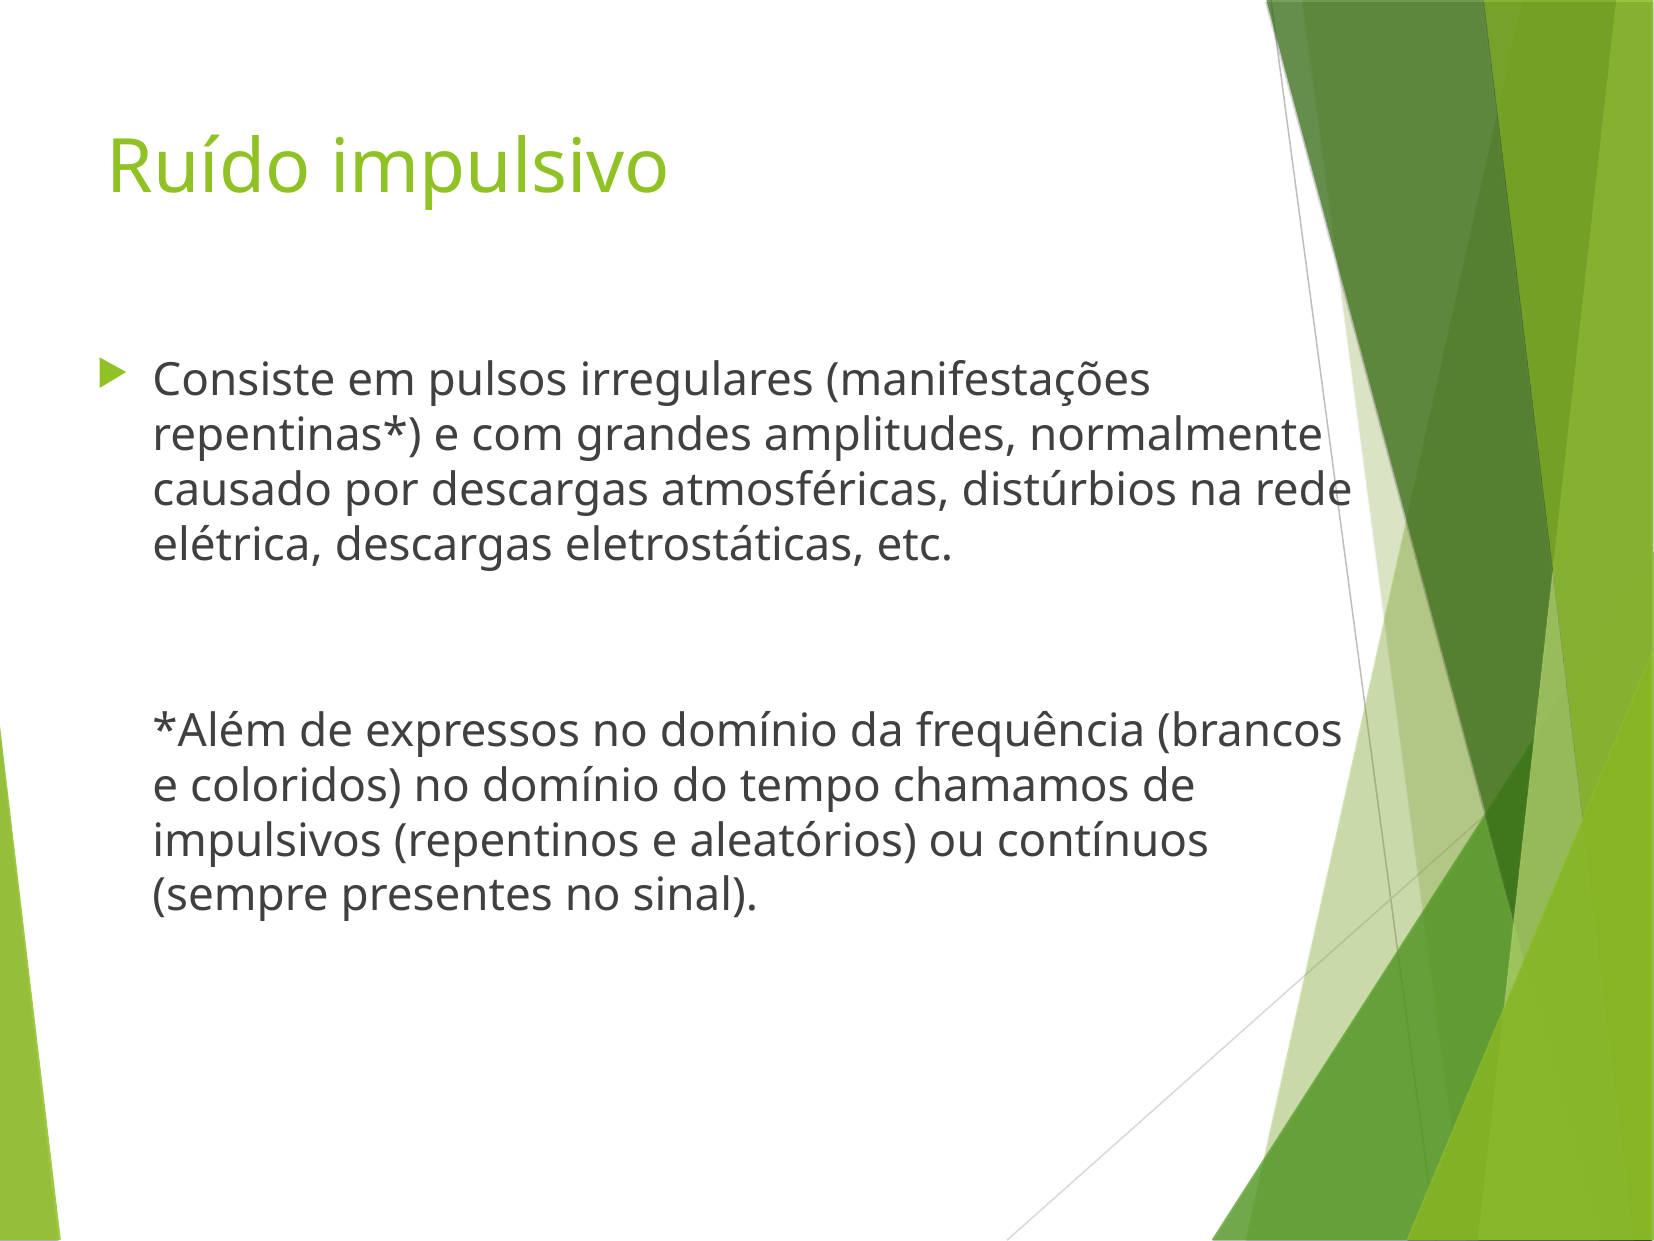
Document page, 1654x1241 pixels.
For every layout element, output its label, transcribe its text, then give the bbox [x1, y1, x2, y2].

list Consiste em pulsos irregulares (manifestações repentinas*) e com grandes amplitudes, normalmente causado por descargas atmosféricas, distúrbios na rede elétrica, descargas eletrostáticas, etc. *Além de expressos no domínio da frequência (brancos e coloridos) no domínio do tempo chamamos de impulsivos (repentinos e aleatórios) ou contínuos (sempre presentes no sinal). [81, 342, 1371, 1057]
title Ruído impulsivo [91, 110, 1258, 342]
